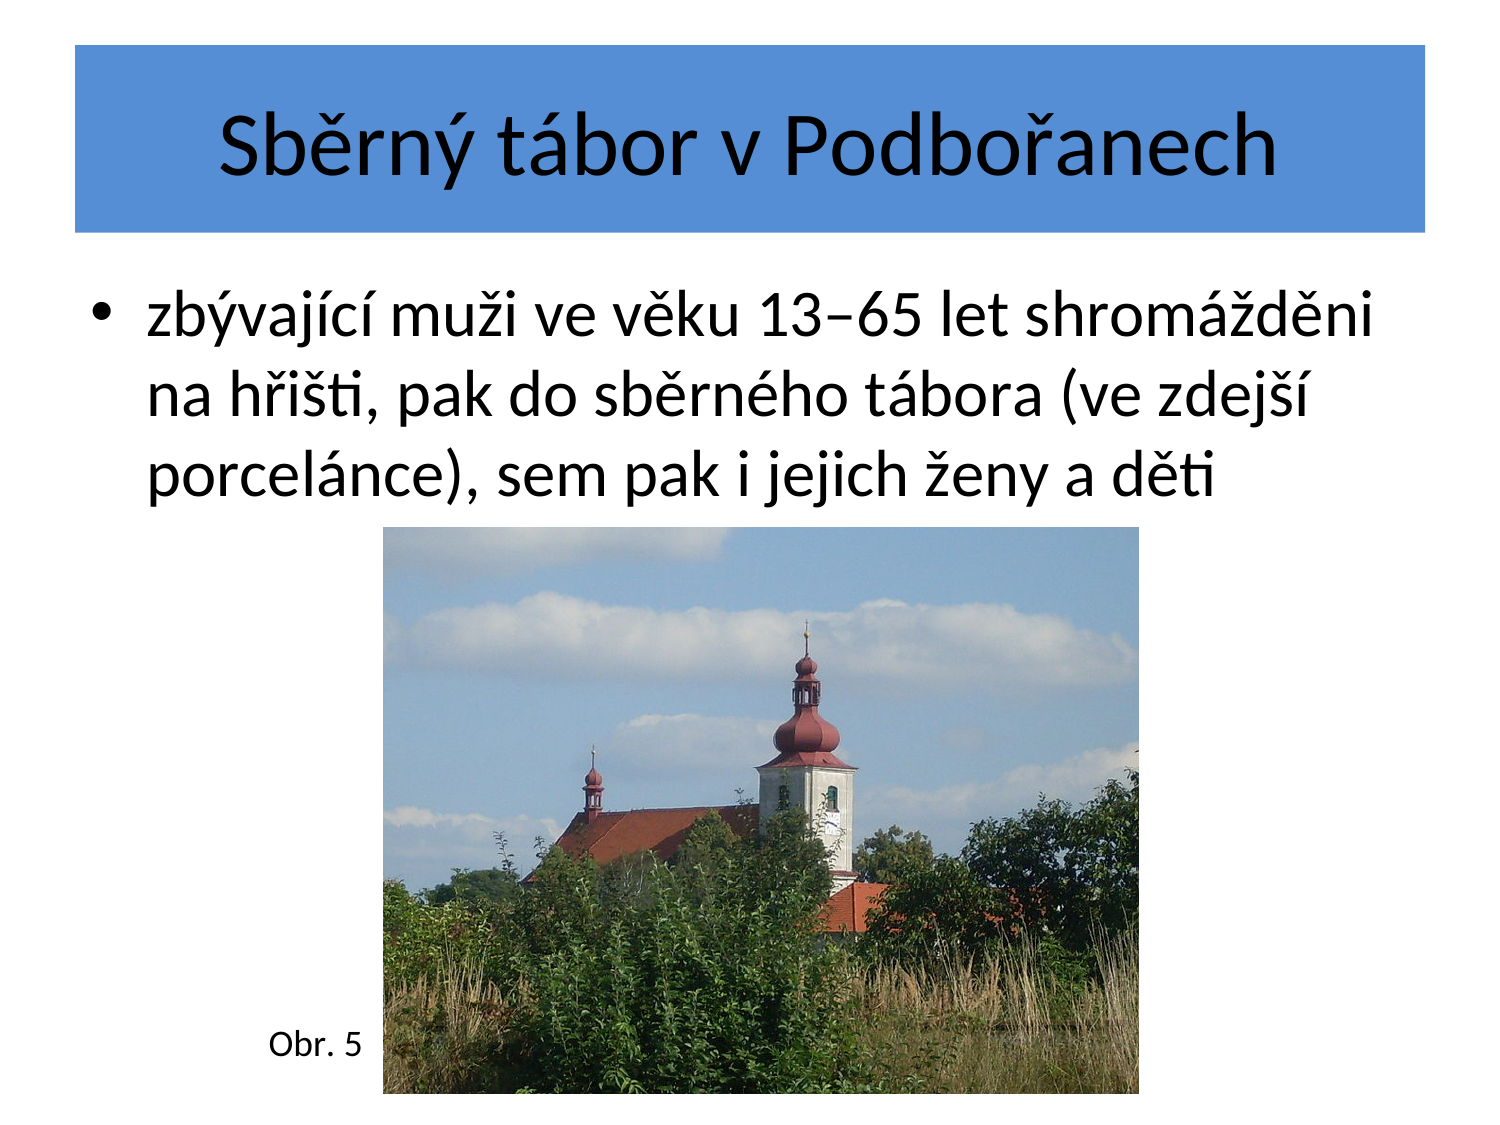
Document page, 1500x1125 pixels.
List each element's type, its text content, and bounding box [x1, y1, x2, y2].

picture [383, 527, 1139, 1094]
list zbývající muži ve věku 13–65 let shromážděni na hřišti, pak do sběrného tábora (ve zdejší porcelánce), sem pak i jejich ženy a děti [75, 262, 1426, 1006]
title Sběrný tábor v Podbořanech [75, 45, 1426, 233]
text_box Obr. 5 [253, 1011, 388, 1072]
